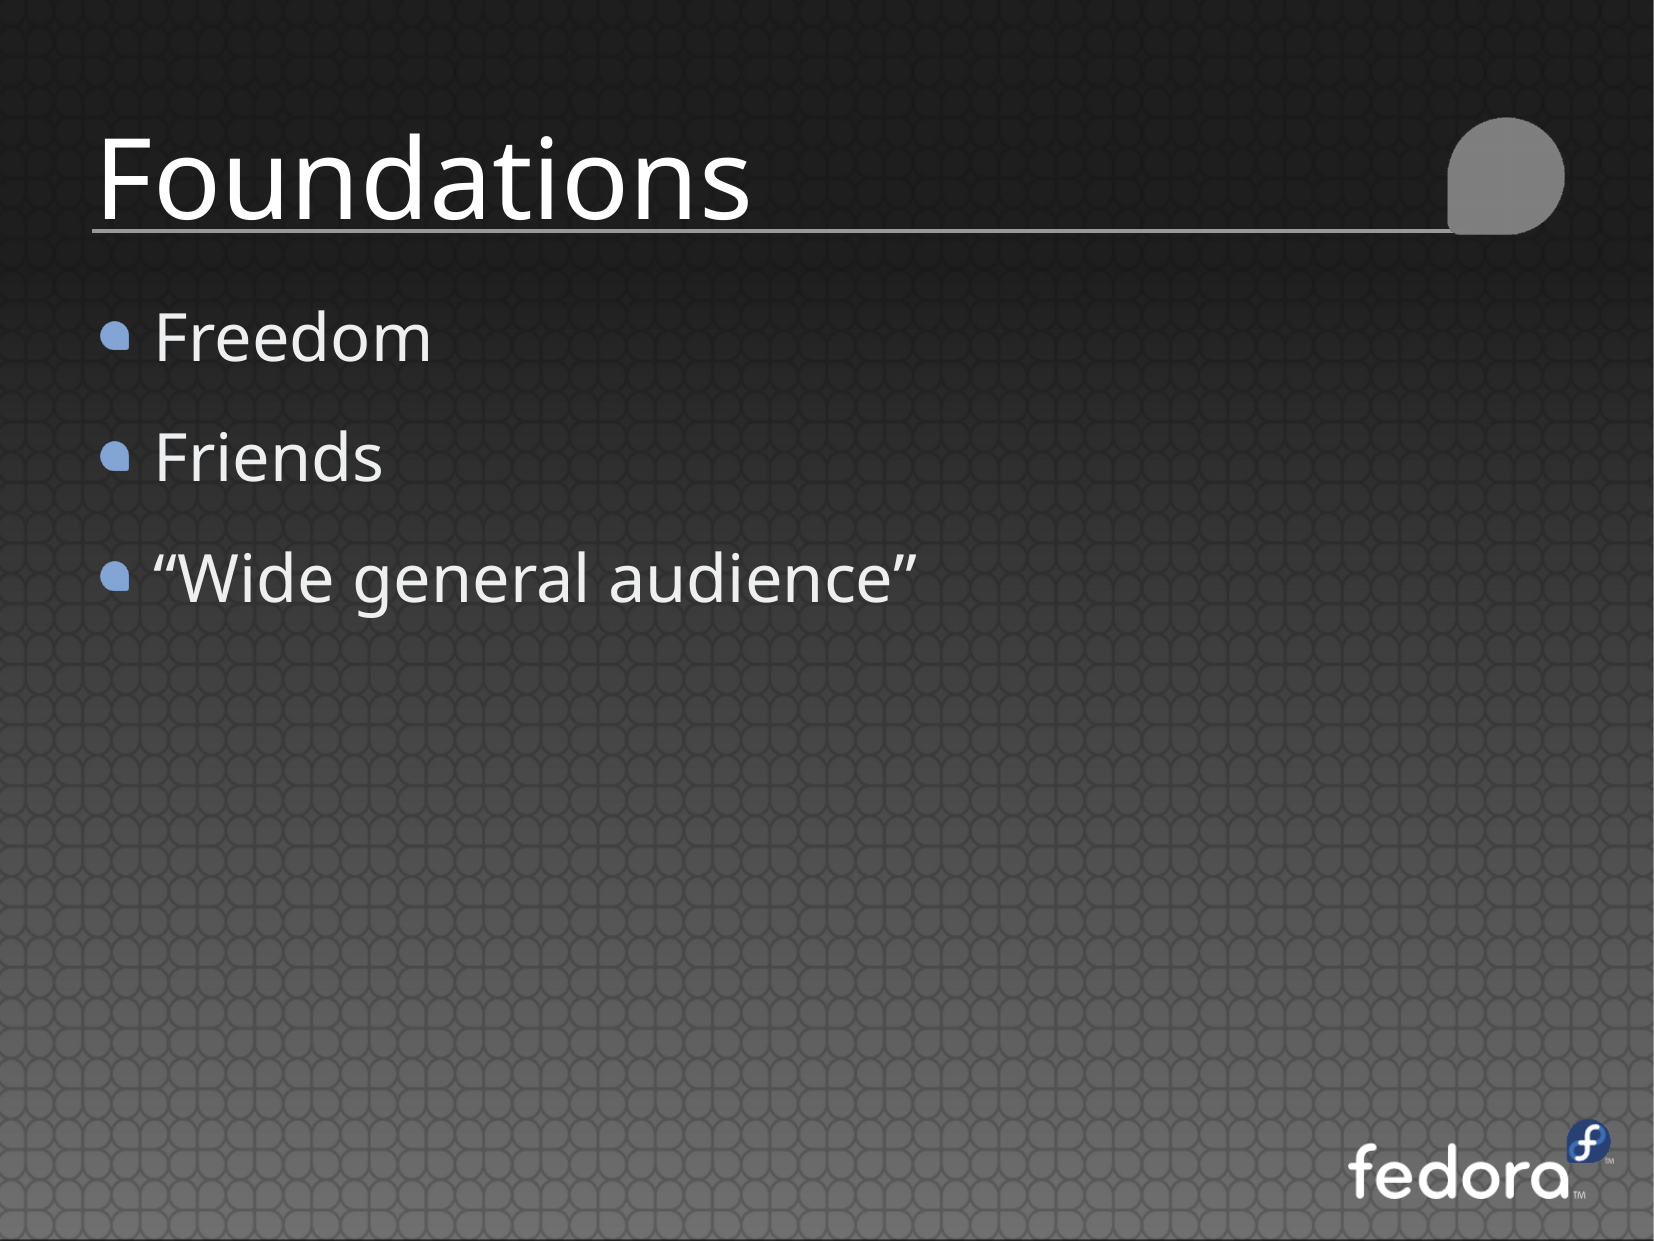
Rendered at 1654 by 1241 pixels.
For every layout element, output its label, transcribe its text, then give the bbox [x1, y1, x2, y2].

list Freedom Friends “Wide general audience” [82, 290, 1571, 1094]
picture [0, 0, 1654, 1241]
title Foundations [94, 100, 1426, 251]
